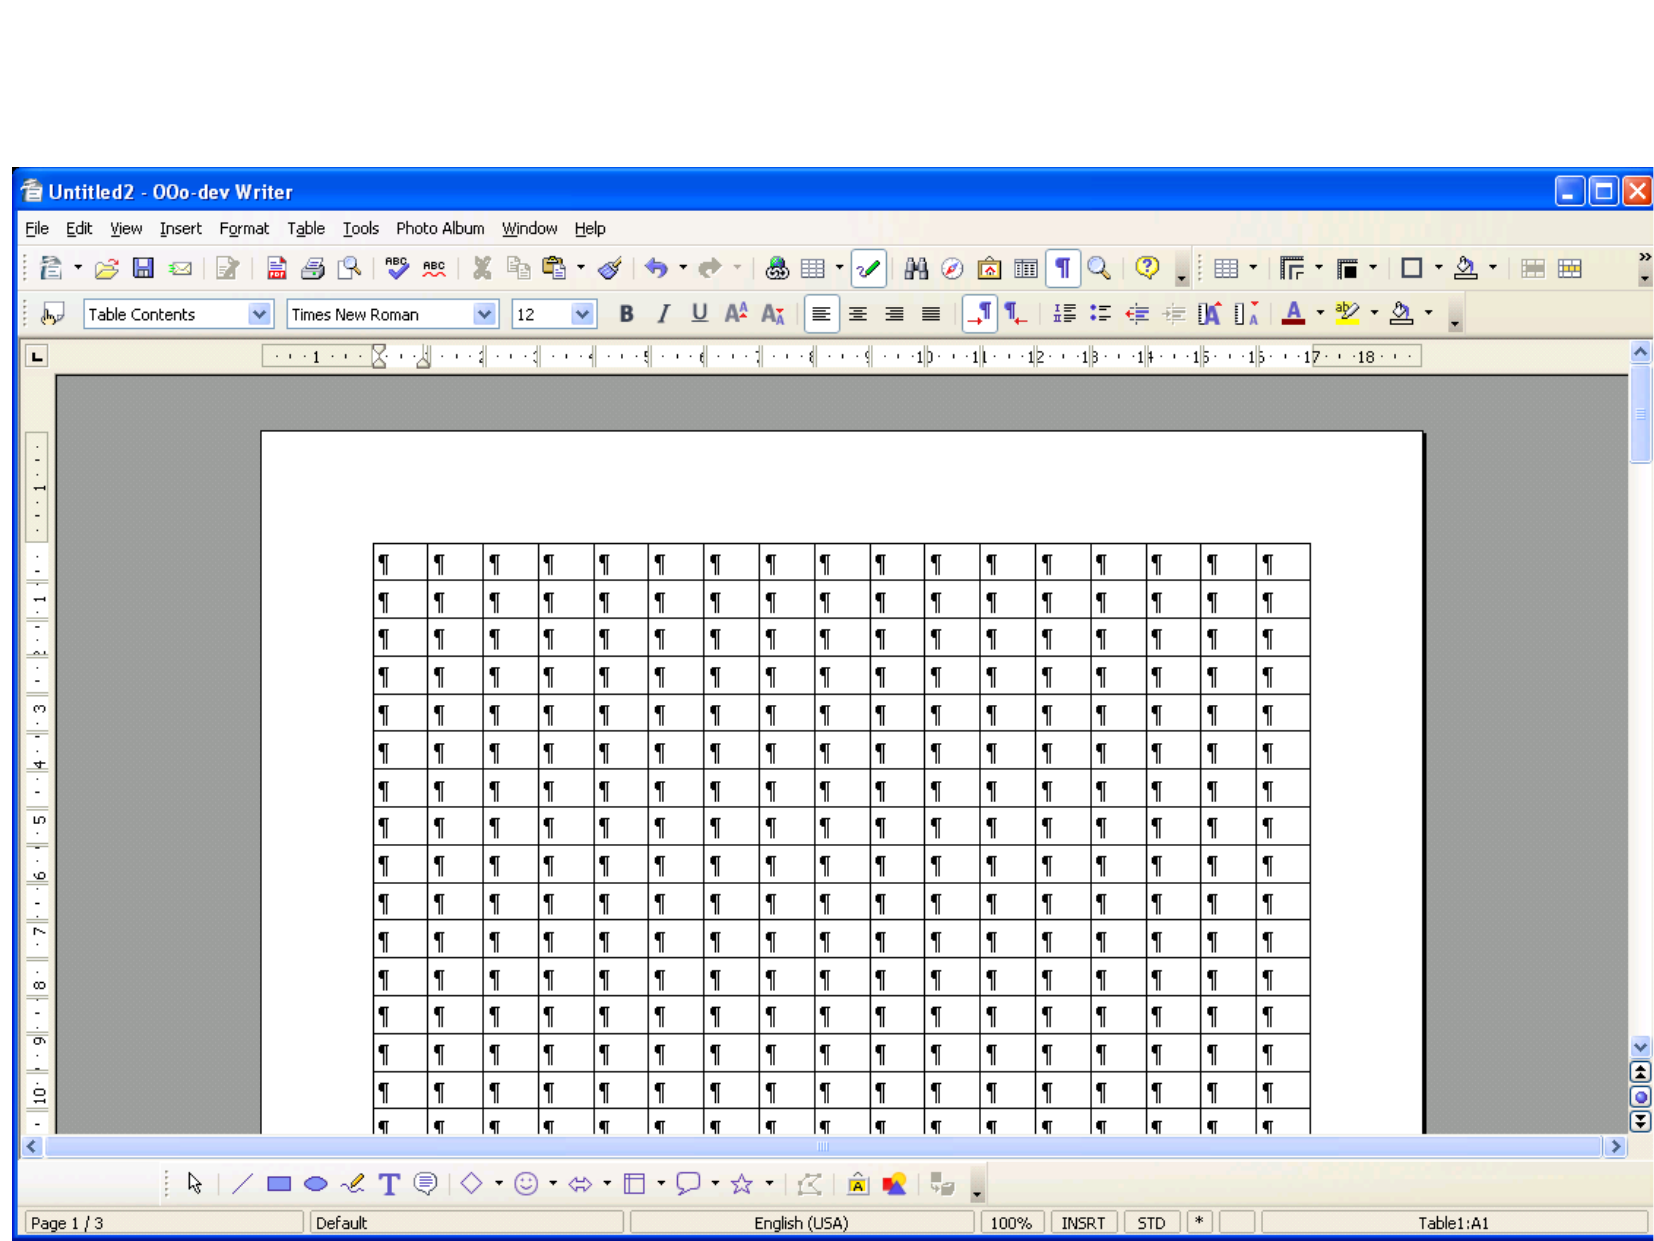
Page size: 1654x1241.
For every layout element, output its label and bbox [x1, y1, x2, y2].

picture [12, 167, 1654, 1241]
